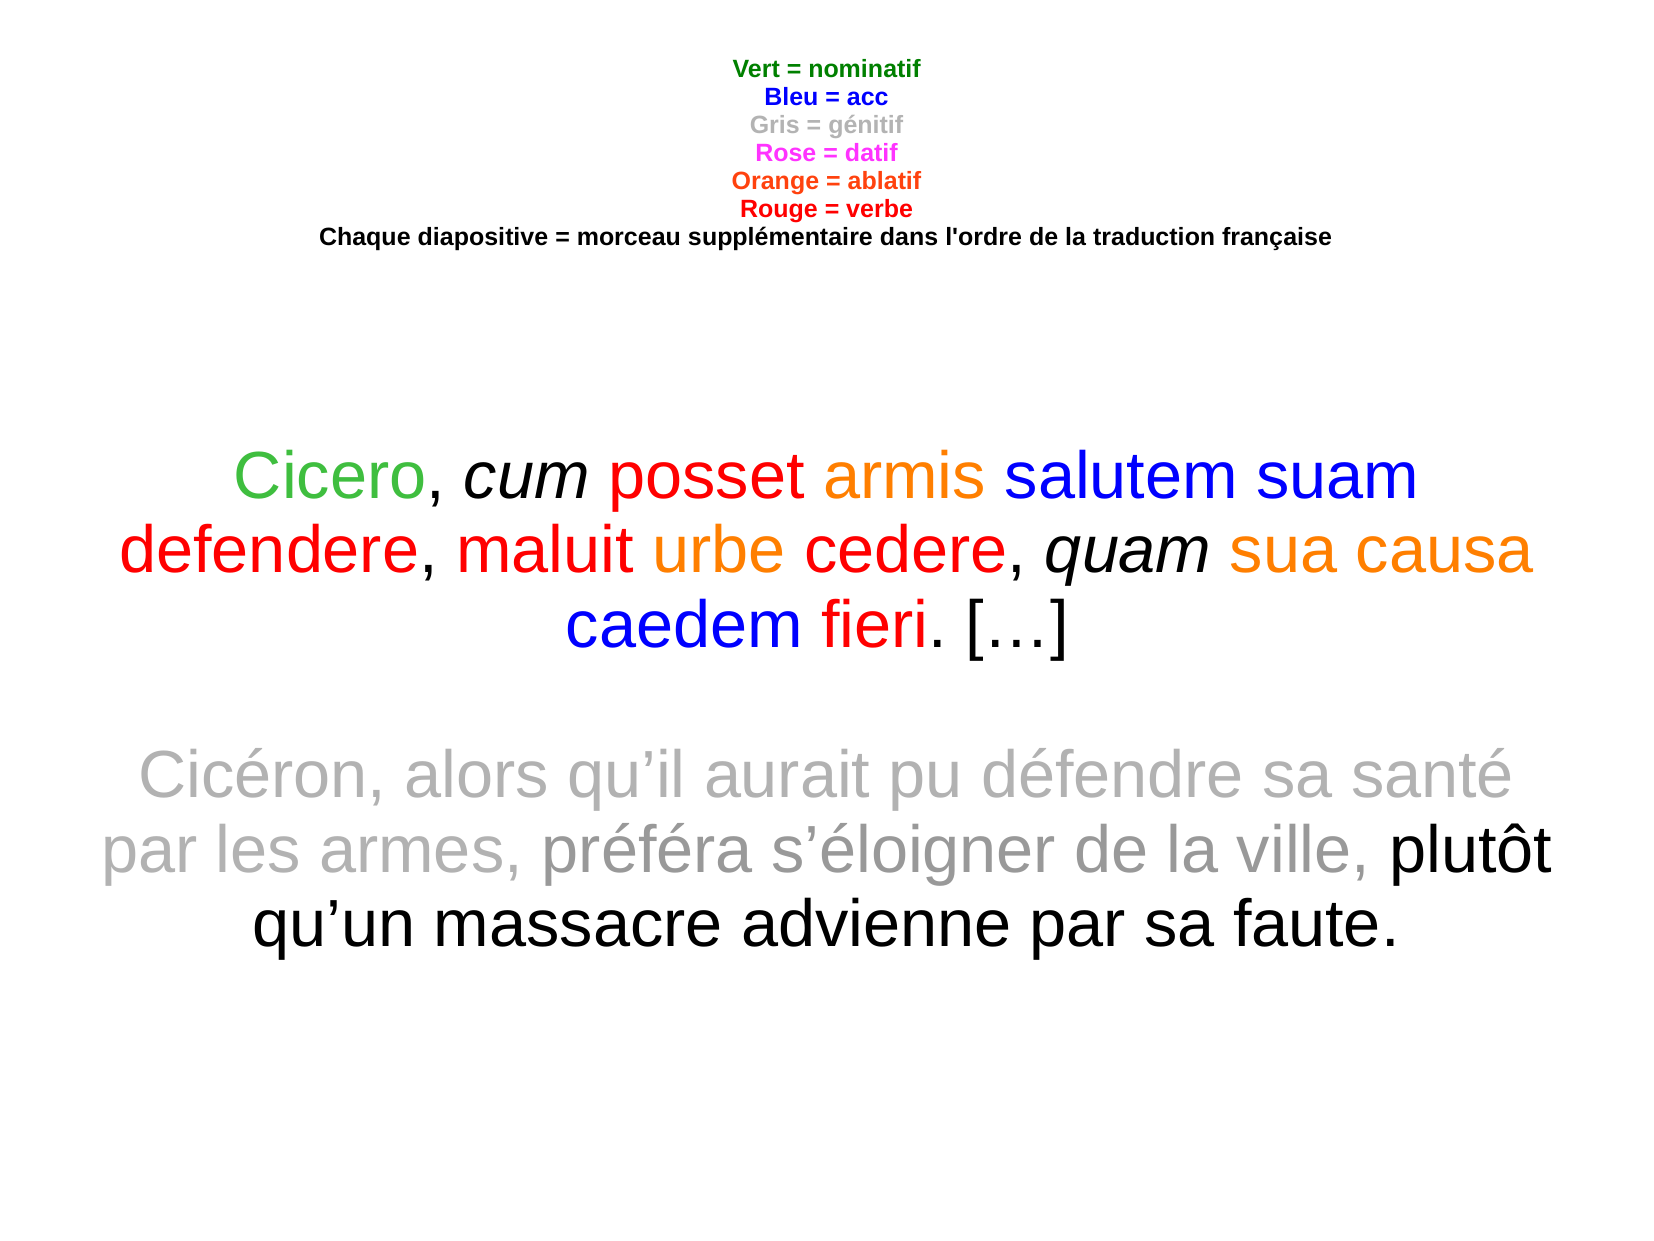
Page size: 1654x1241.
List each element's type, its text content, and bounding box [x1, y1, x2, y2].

subtitle Cicero, cum posset armis salutem suam defendere, maluit urbe cedere, quam sua causa caedem fieri. […] Cicéron, alors qu’il aurait pu défendre sa santé par les armes, préféra s’éloigner de la ville, plutôt qu’un massacre advienne par sa faute. [82, 290, 1571, 1109]
title Vert = nominatif Bleu = acc Gris = génitif Rose = datif Orange = ablatif Rouge = verbe Chaque diapositive = morceau supplémentaire dans l'ordre de la traduction française [82, 49, 1571, 257]
